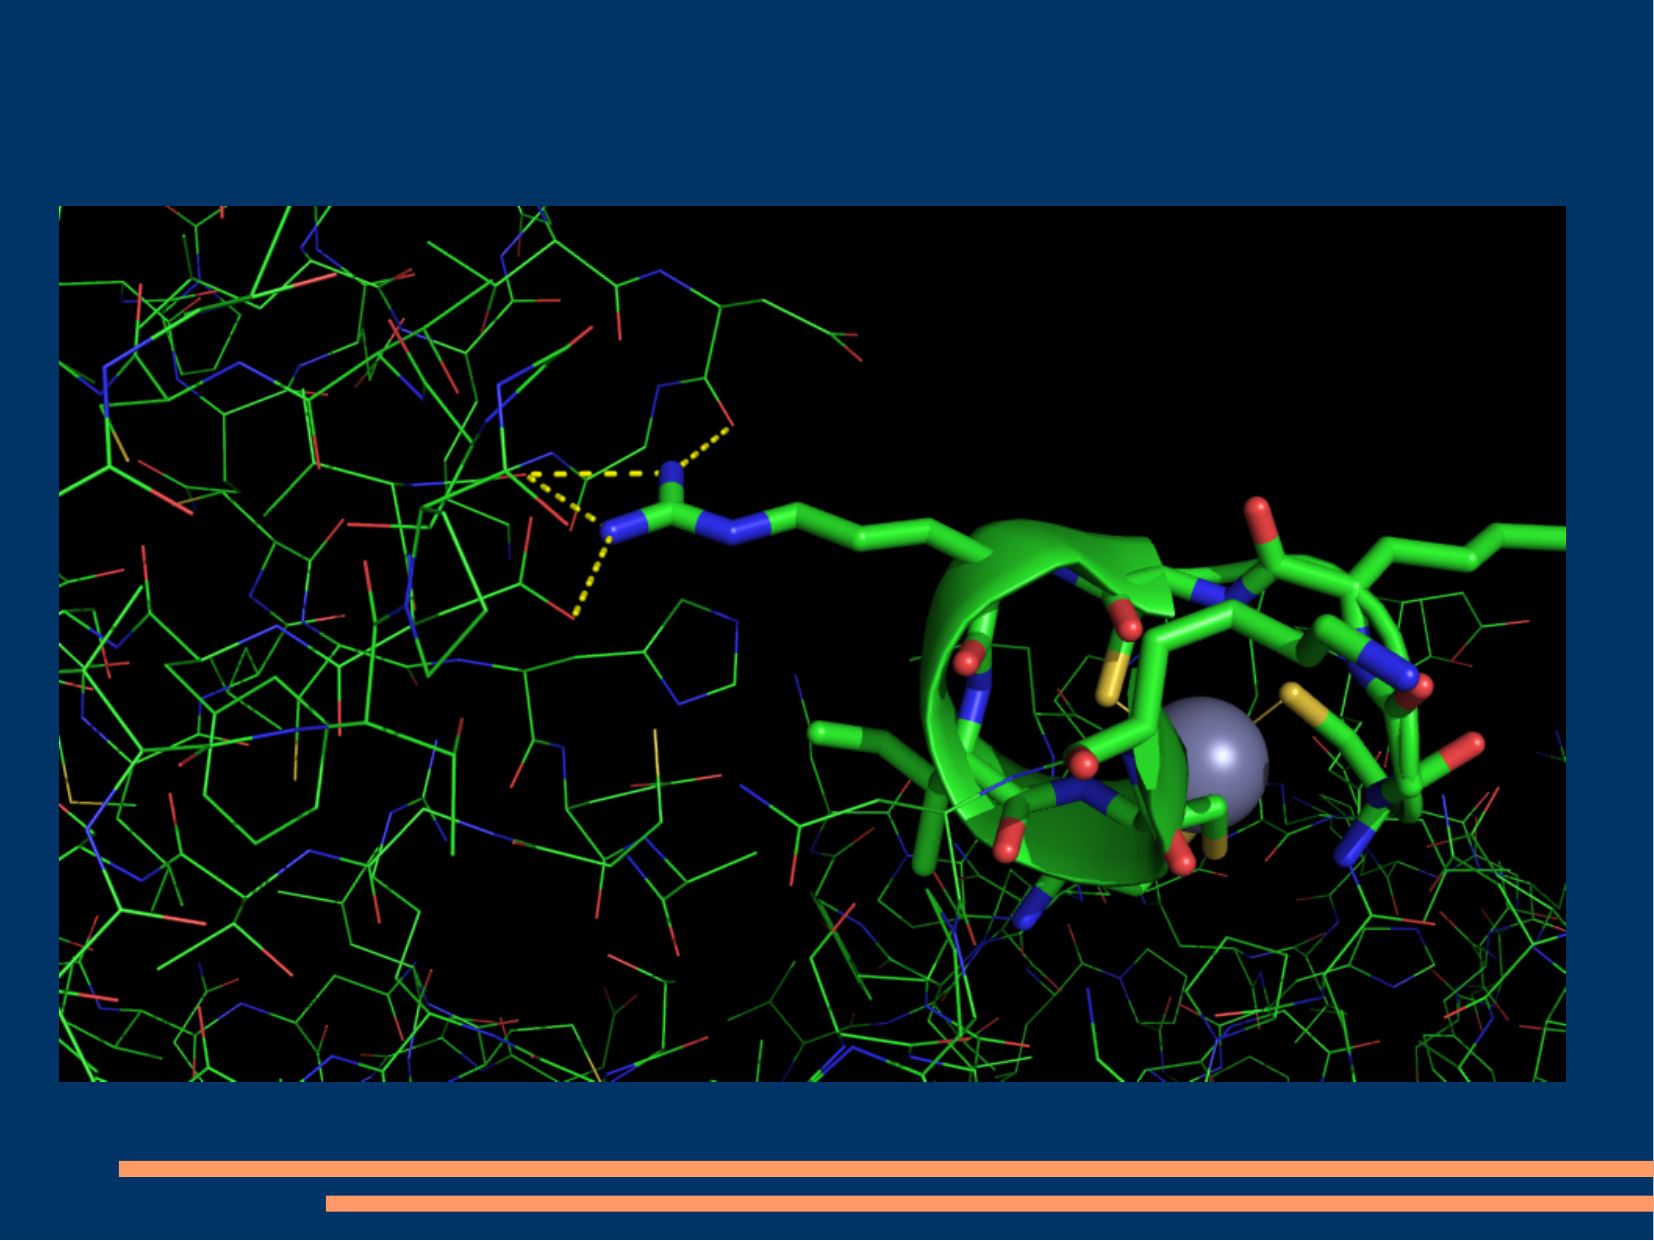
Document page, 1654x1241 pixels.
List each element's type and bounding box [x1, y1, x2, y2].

picture [59, 206, 1566, 1082]
